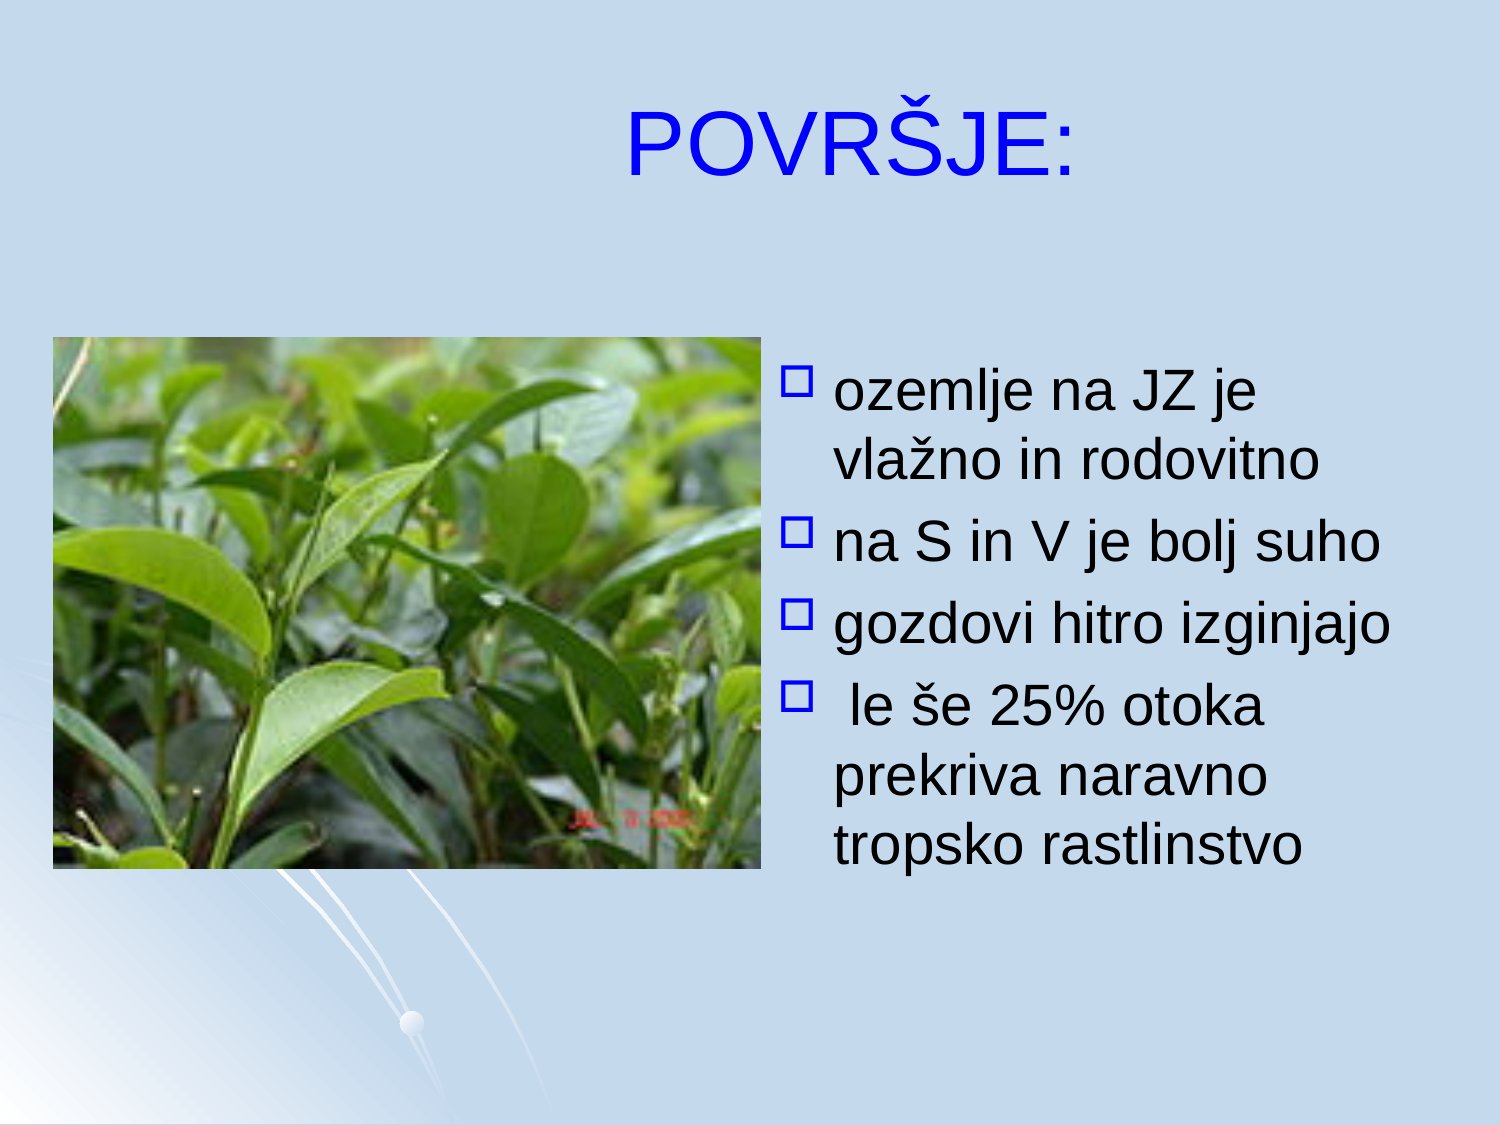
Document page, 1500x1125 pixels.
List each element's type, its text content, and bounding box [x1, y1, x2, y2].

picture [53, 337, 761, 869]
title POVRŠJE: [75, 45, 1425, 233]
list ozemlje na JZ je vlažno in rodovitno na S in V je bolj suho gozdovi hitro izginjajo le še 25% otoka prekriva naravno tropsko rastlinstvo [762, 262, 1425, 1006]
